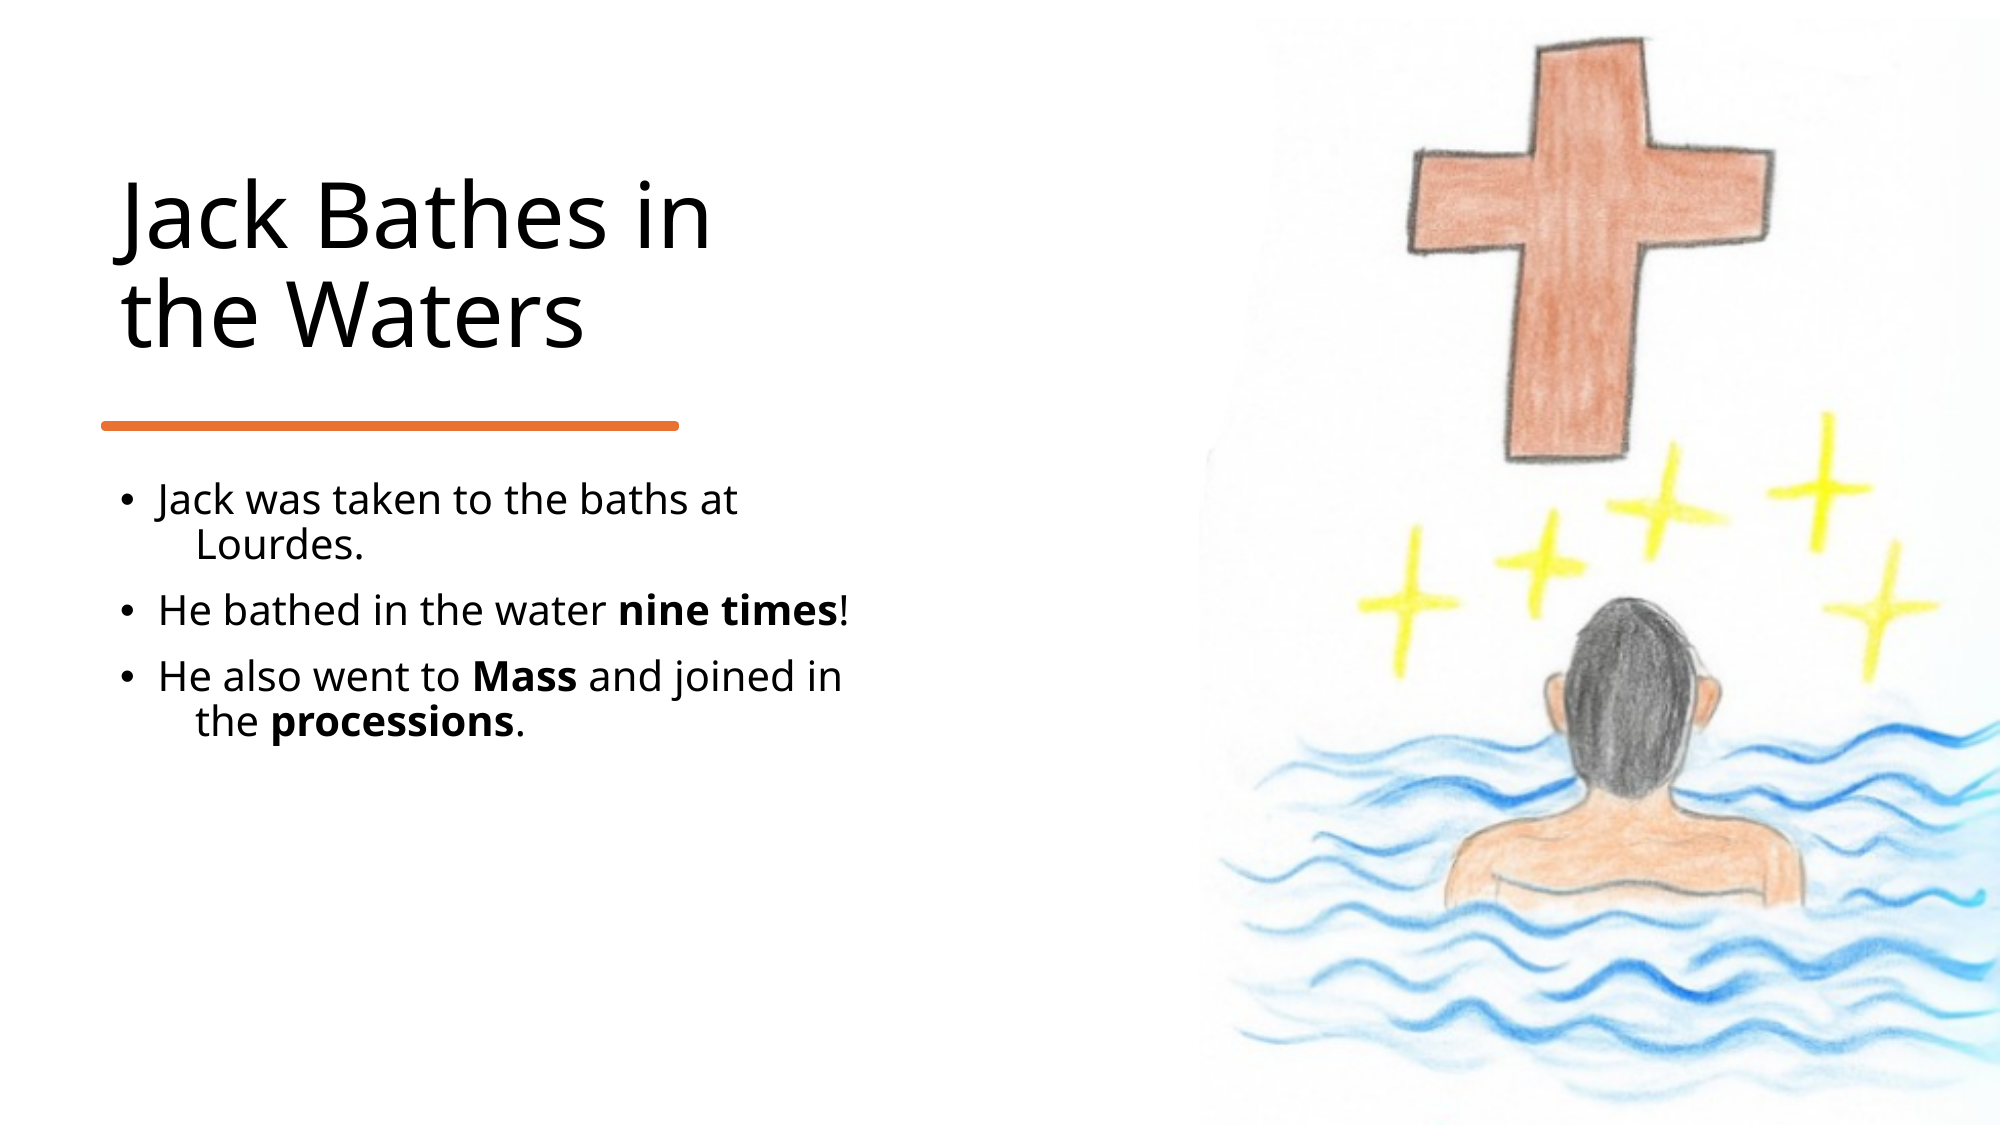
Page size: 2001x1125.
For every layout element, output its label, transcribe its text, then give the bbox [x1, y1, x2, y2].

list Jack was taken to the baths at Lourdes. He bathed in the water nine times! He also went to Mass and joined in the processions. [105, 471, 906, 1016]
text_box [0, 0, 2000, 1125]
picture [1199, 19, 2000, 1125]
title Jack Bathes in the Waters [105, 53, 872, 375]
